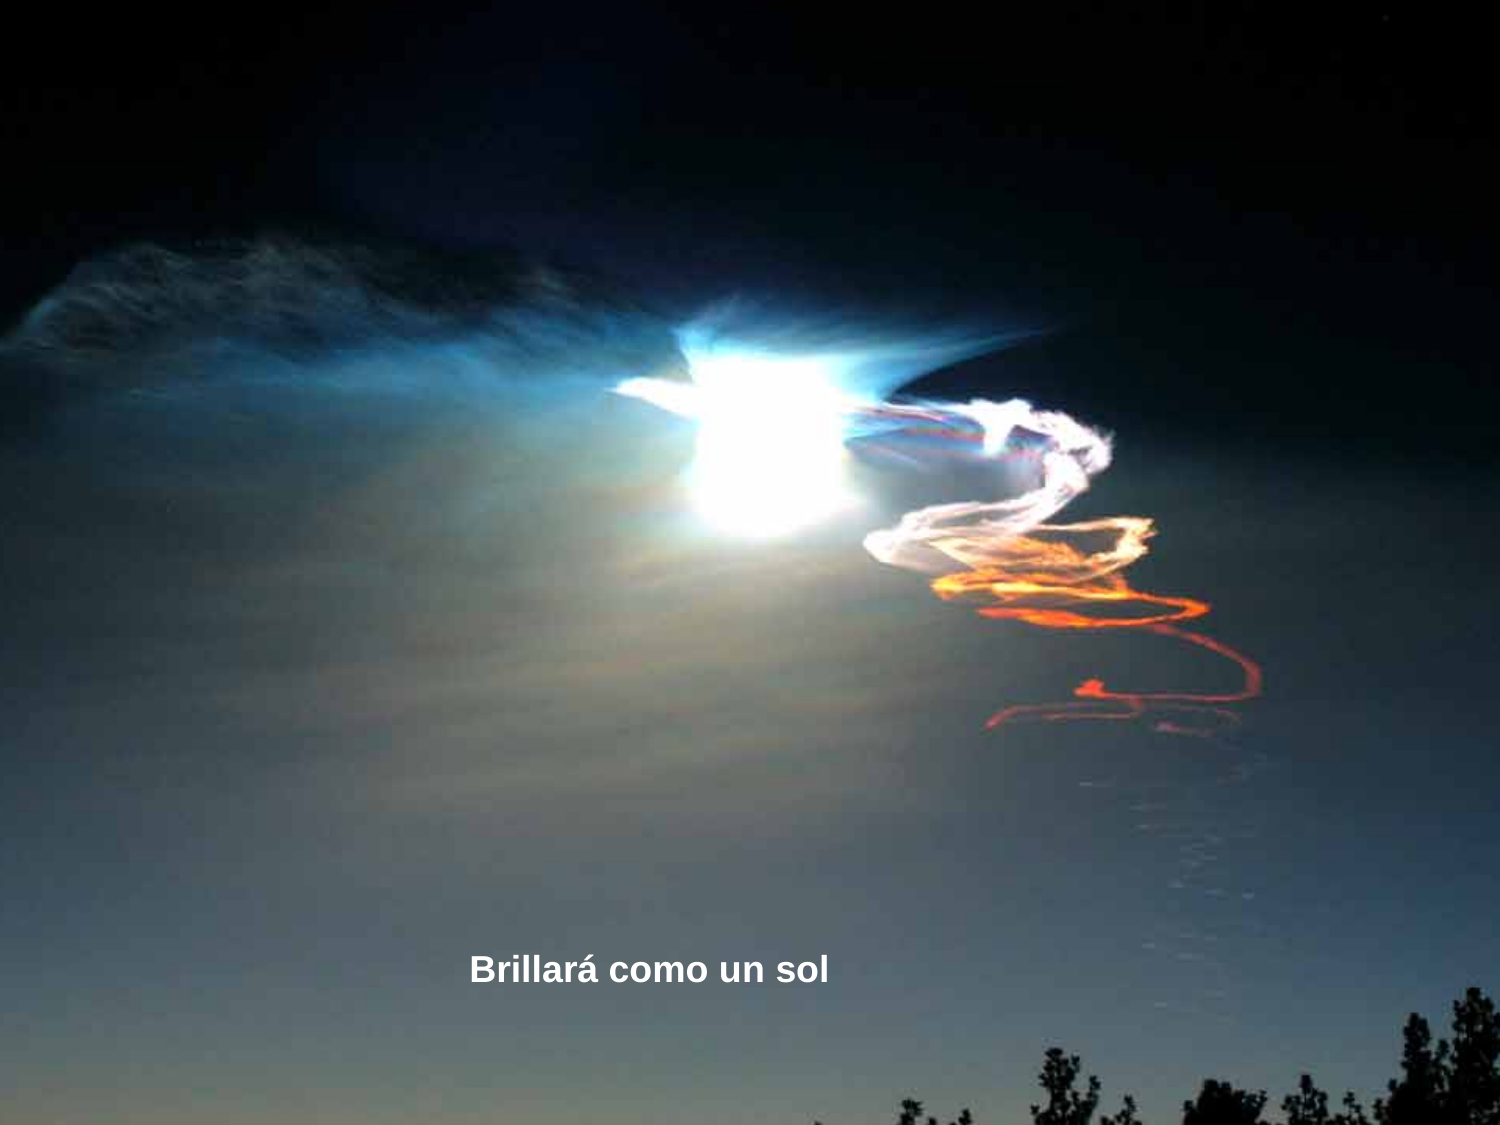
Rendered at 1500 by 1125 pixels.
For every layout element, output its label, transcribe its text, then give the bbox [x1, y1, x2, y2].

picture [0, 0, 1500, 1125]
text_box Brillará como un sol [454, 937, 951, 1043]
